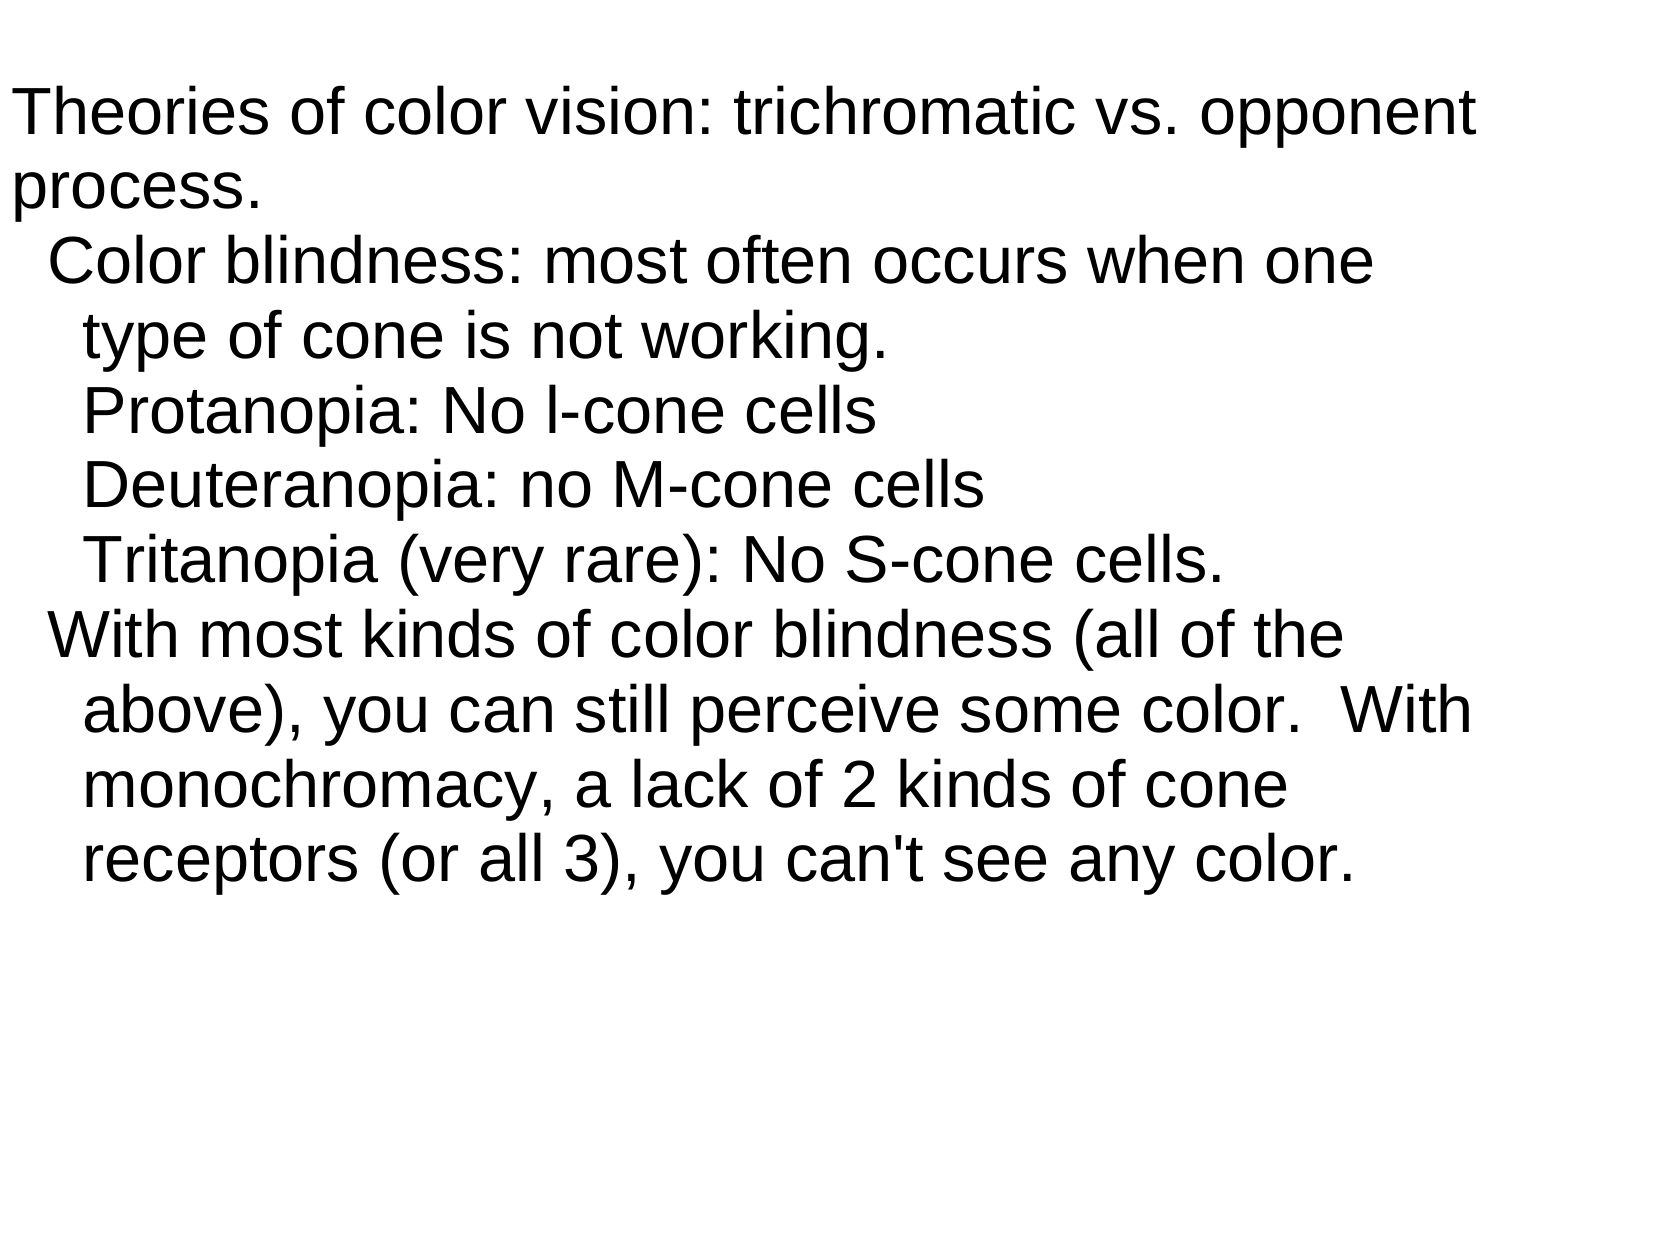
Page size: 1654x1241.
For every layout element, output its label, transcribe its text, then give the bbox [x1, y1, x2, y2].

subtitle Theories of color vision: trichromatic vs. opponent process. Color blindness: most often occurs when one type of cone is not working. Protanopia: No l-cone cells Deuteranopia: no M-cone cells Tritanopia (very rare): No S-cone cells. With most kinds of color blindness (all of the above), you can still perceive some color. With monochromacy, a lack of 2 kinds of cone receptors (or all 3), you can't see any color. [11, 73, 1501, 971]
